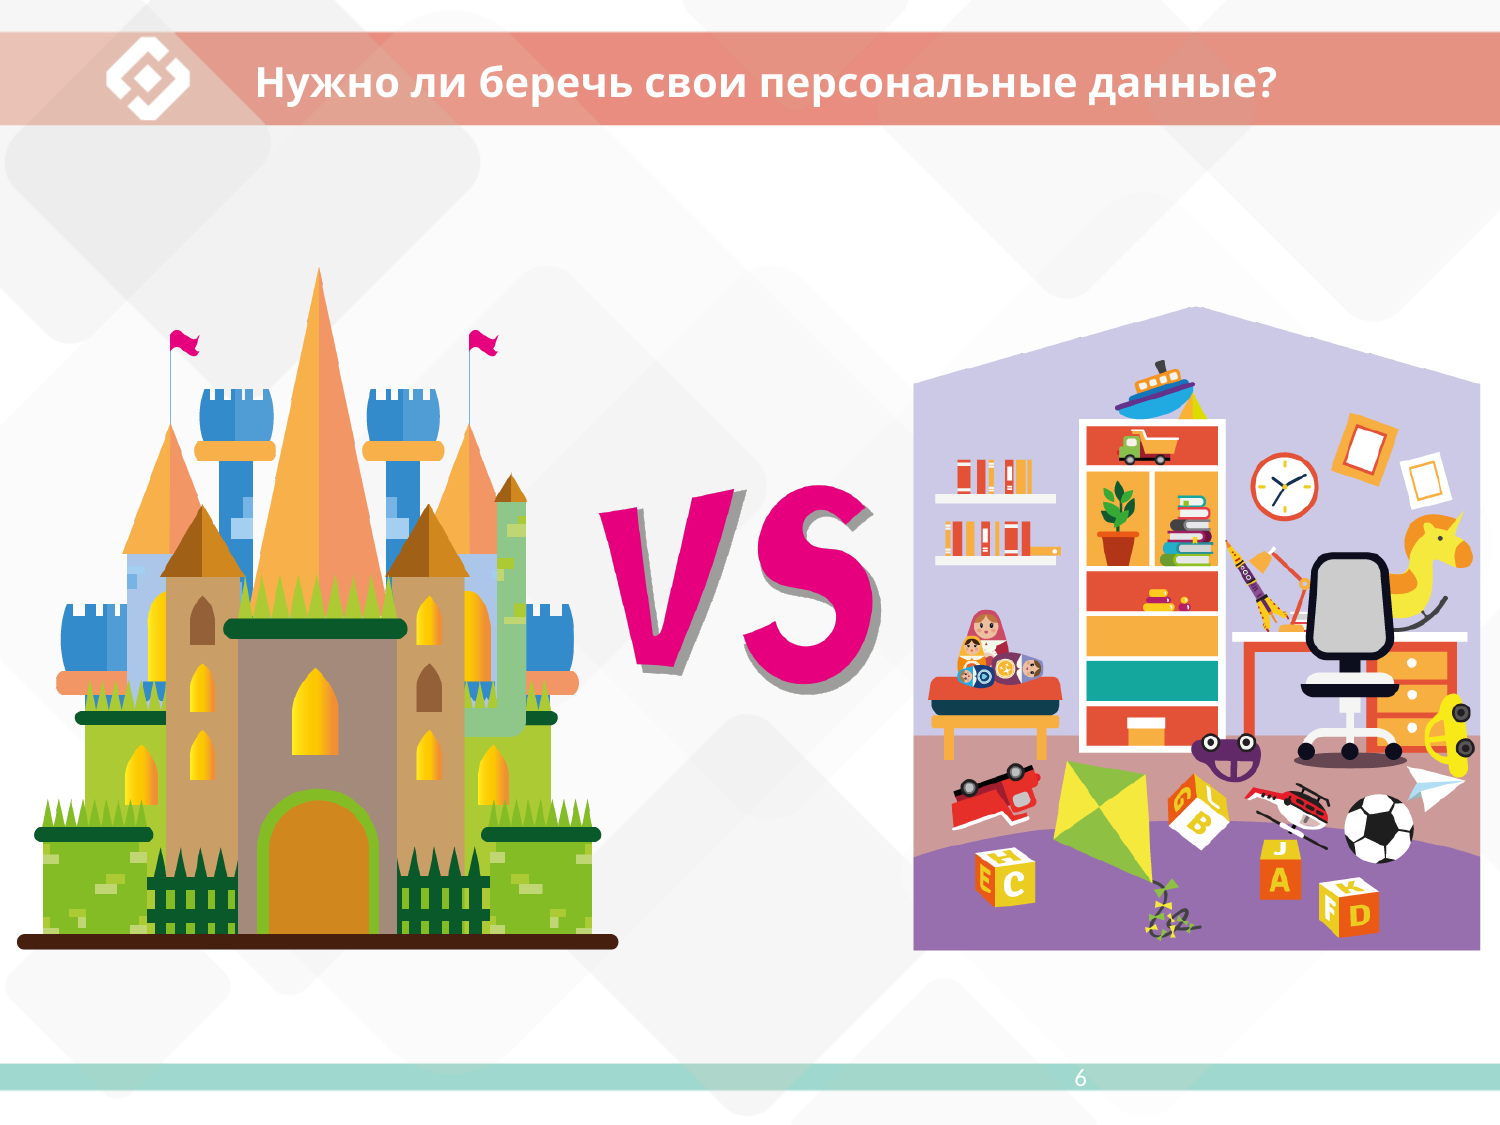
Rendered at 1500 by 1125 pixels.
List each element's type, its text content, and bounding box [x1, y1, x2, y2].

slide_number 6 [1059, 1046, 1397, 1107]
text_box Нужно ли беречь свои персональные данные? [0, 48, 1500, 114]
picture [9, 258, 1500, 968]
